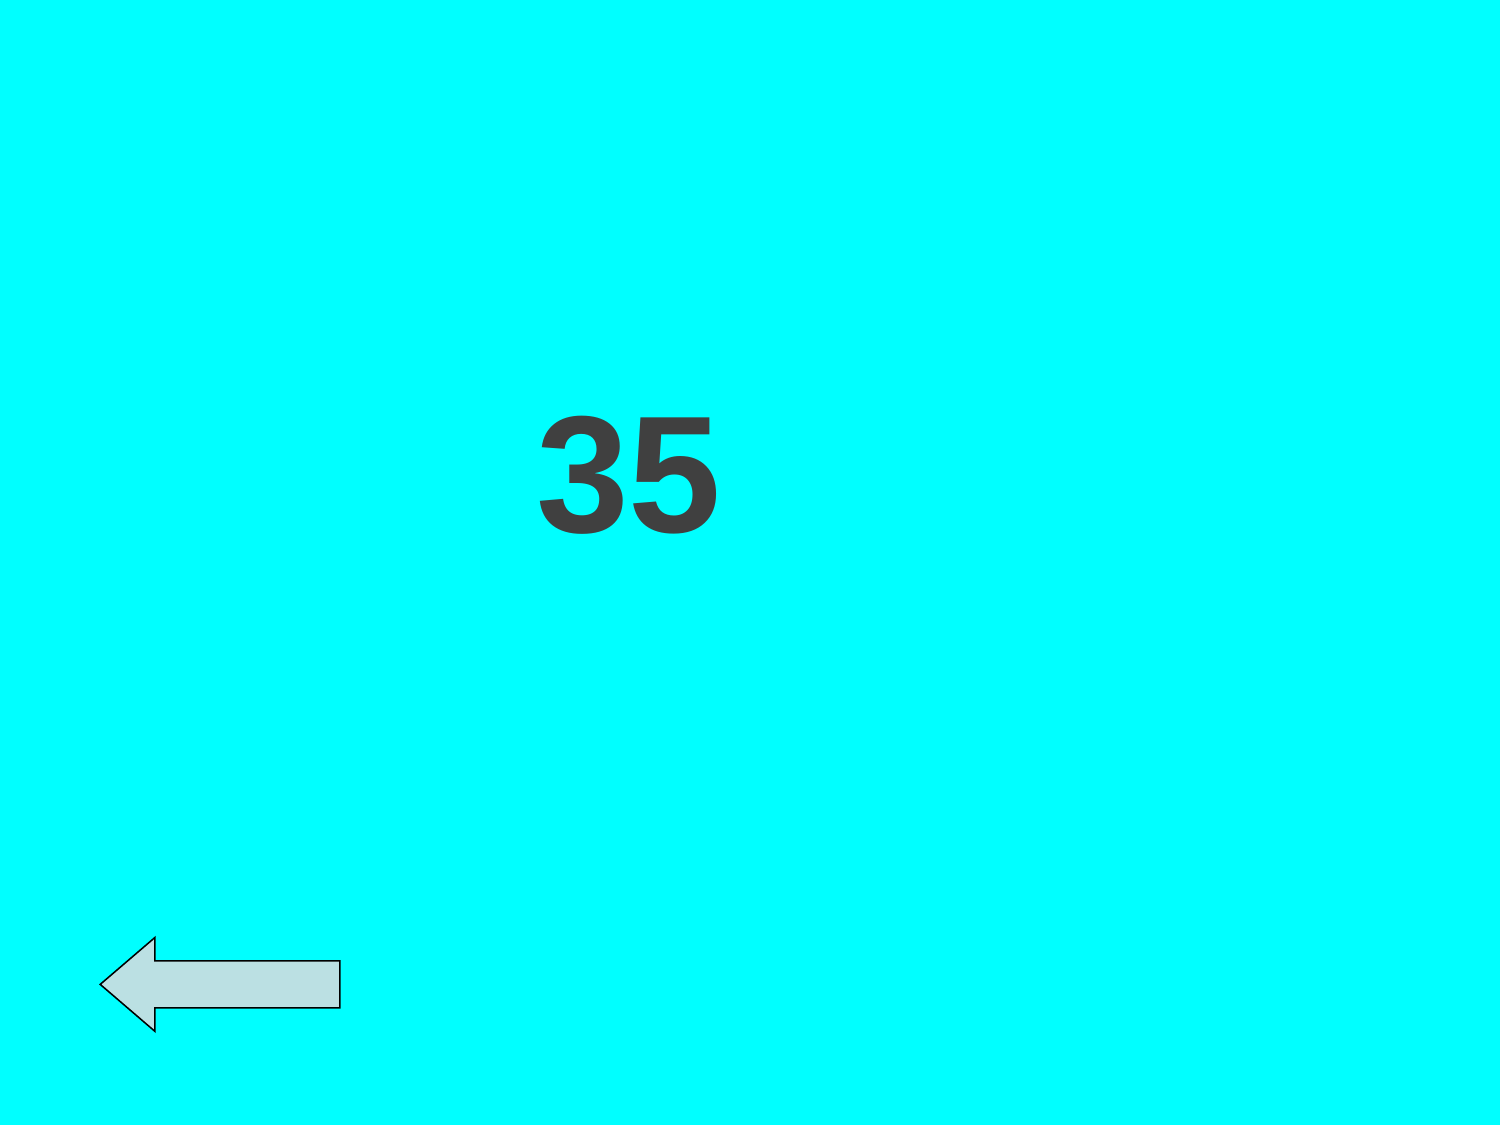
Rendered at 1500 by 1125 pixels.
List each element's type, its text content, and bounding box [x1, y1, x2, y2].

list 35 [58, 140, 1409, 884]
text_box [100, 937, 340, 1032]
